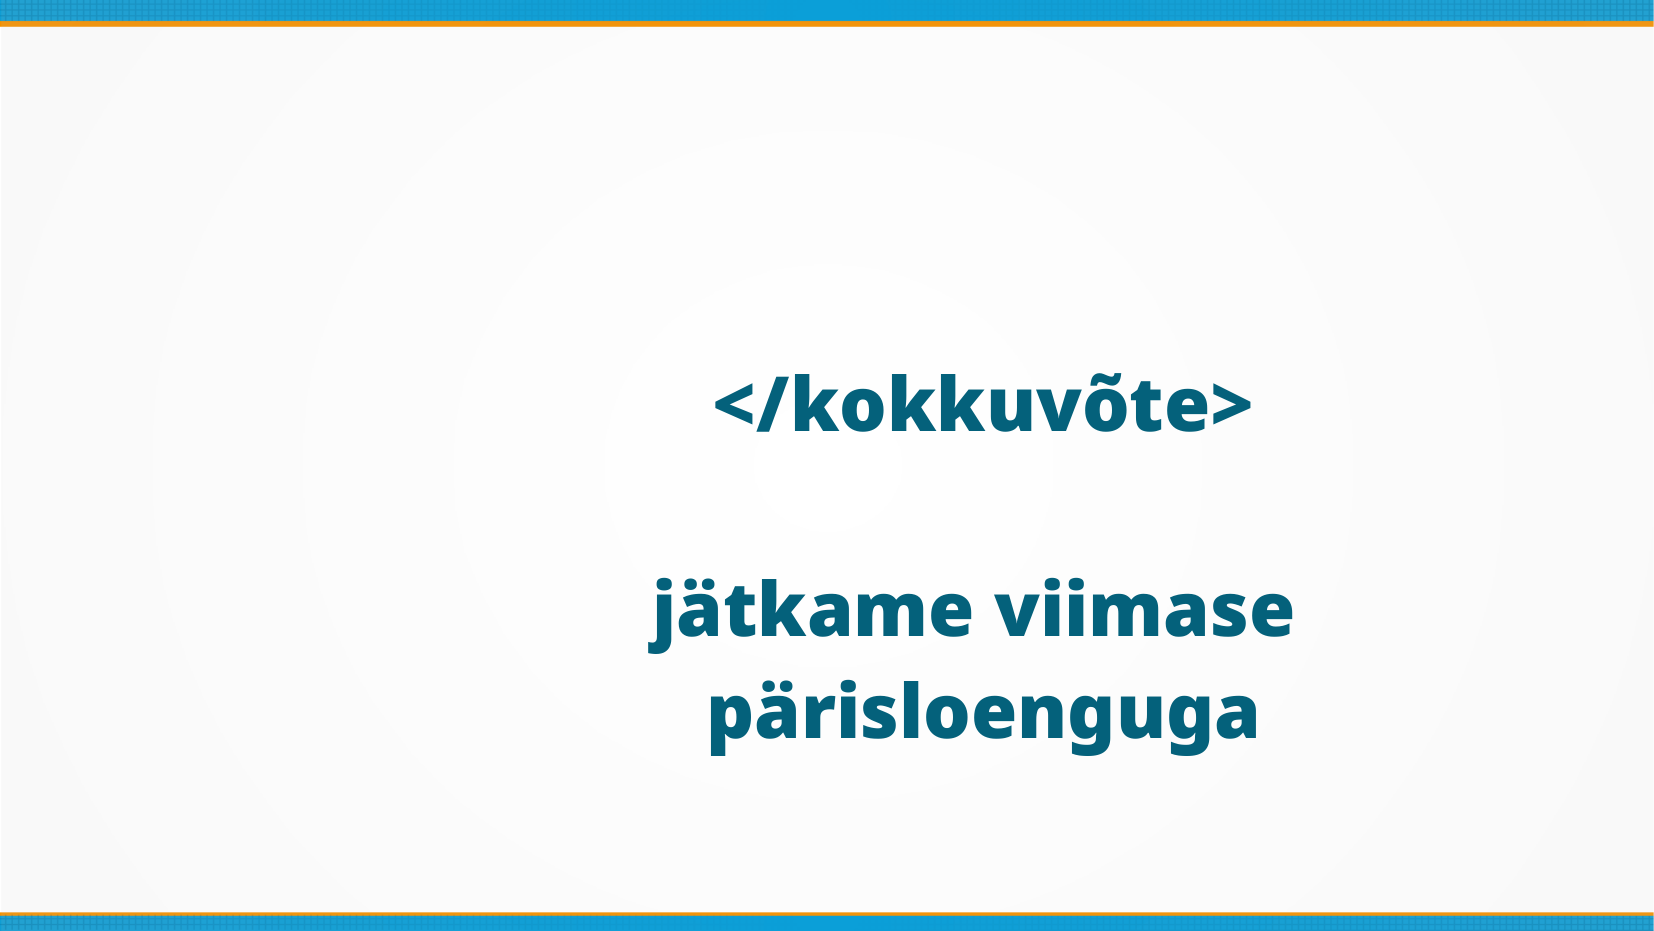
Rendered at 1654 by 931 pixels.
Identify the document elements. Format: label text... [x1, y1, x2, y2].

subtitle </kokkuvõte> jätkame viimase pärisloenguga [98, 124, 1654, 931]
picture [0, 0, 1654, 931]
